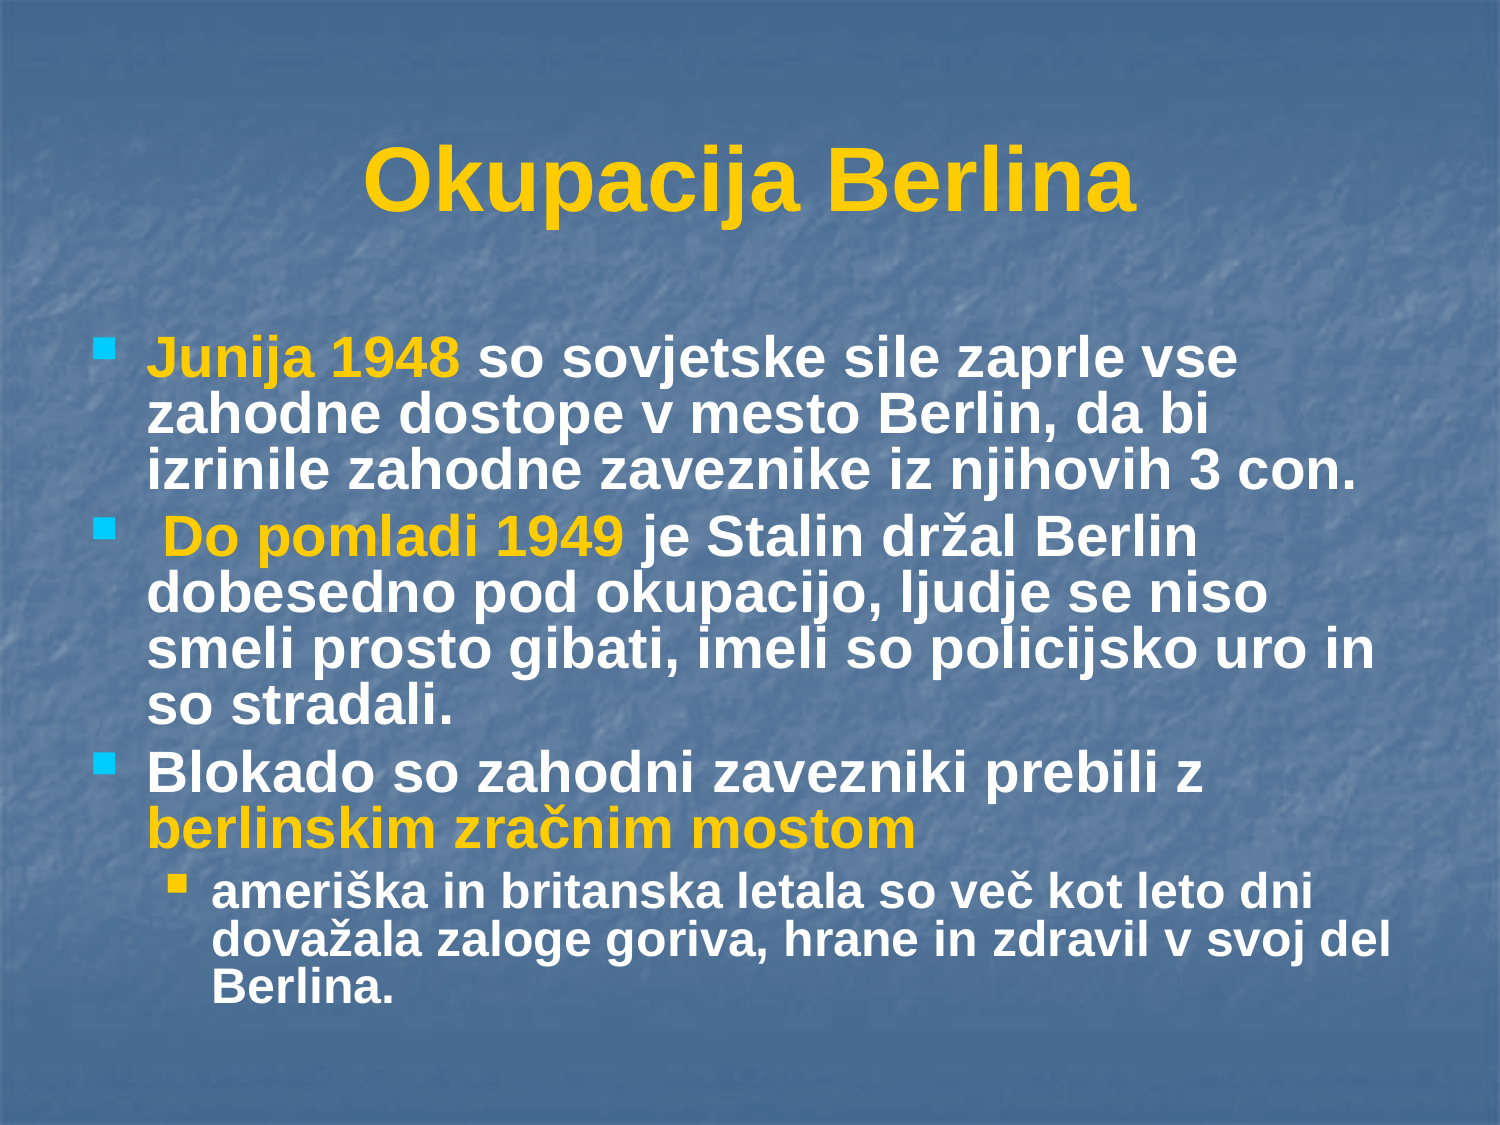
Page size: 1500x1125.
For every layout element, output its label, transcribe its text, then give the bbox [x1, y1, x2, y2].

title Okupacija Berlina [75, 62, 1425, 288]
picture [0, 0, 1500, 1125]
list Junija 1948 so sovjetske sile zaprle vse zahodne dostope v mesto Berlin, da bi izrinile zahodne zaveznike iz njihovih 3 con. Do pomladi 1949 je Stalin držal Berlin dobesedno pod okupacijo, ljudje se niso smeli prosto gibati, imeli so policijsko uro in so stradali. Blokado so zahodni zavezniki prebili z berlinskim zračnim mostom ameriška in britanska letala so več kot leto dni dovažala zaloge goriva, hrane in zdravil v svoj del Berlina. [75, 324, 1425, 1047]
